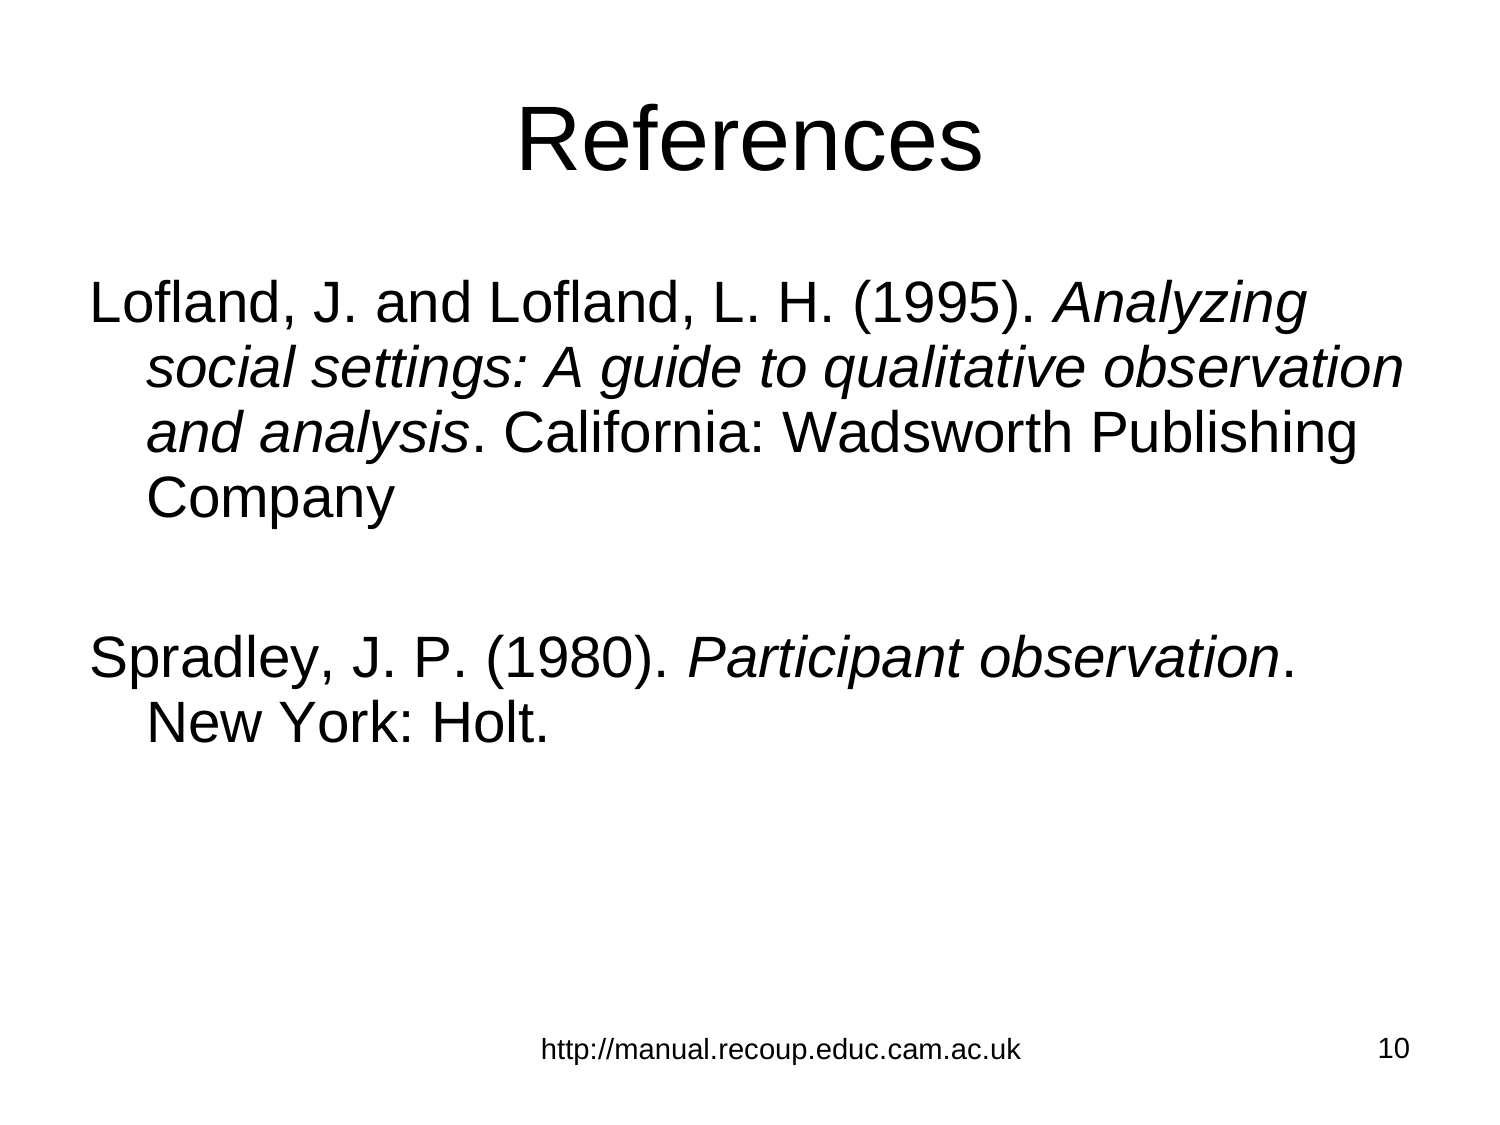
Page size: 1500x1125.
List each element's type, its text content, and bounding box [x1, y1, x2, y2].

title References [75, 45, 1426, 233]
list Lofland, J. and Lofland, L. H. (1995). Analyzing social settings: A guide to qualitative observation and analysis. California: Wadsworth Publishing Company Spradley, J. P. (1980). Participant observation. New York: Holt. [75, 262, 1426, 1006]
